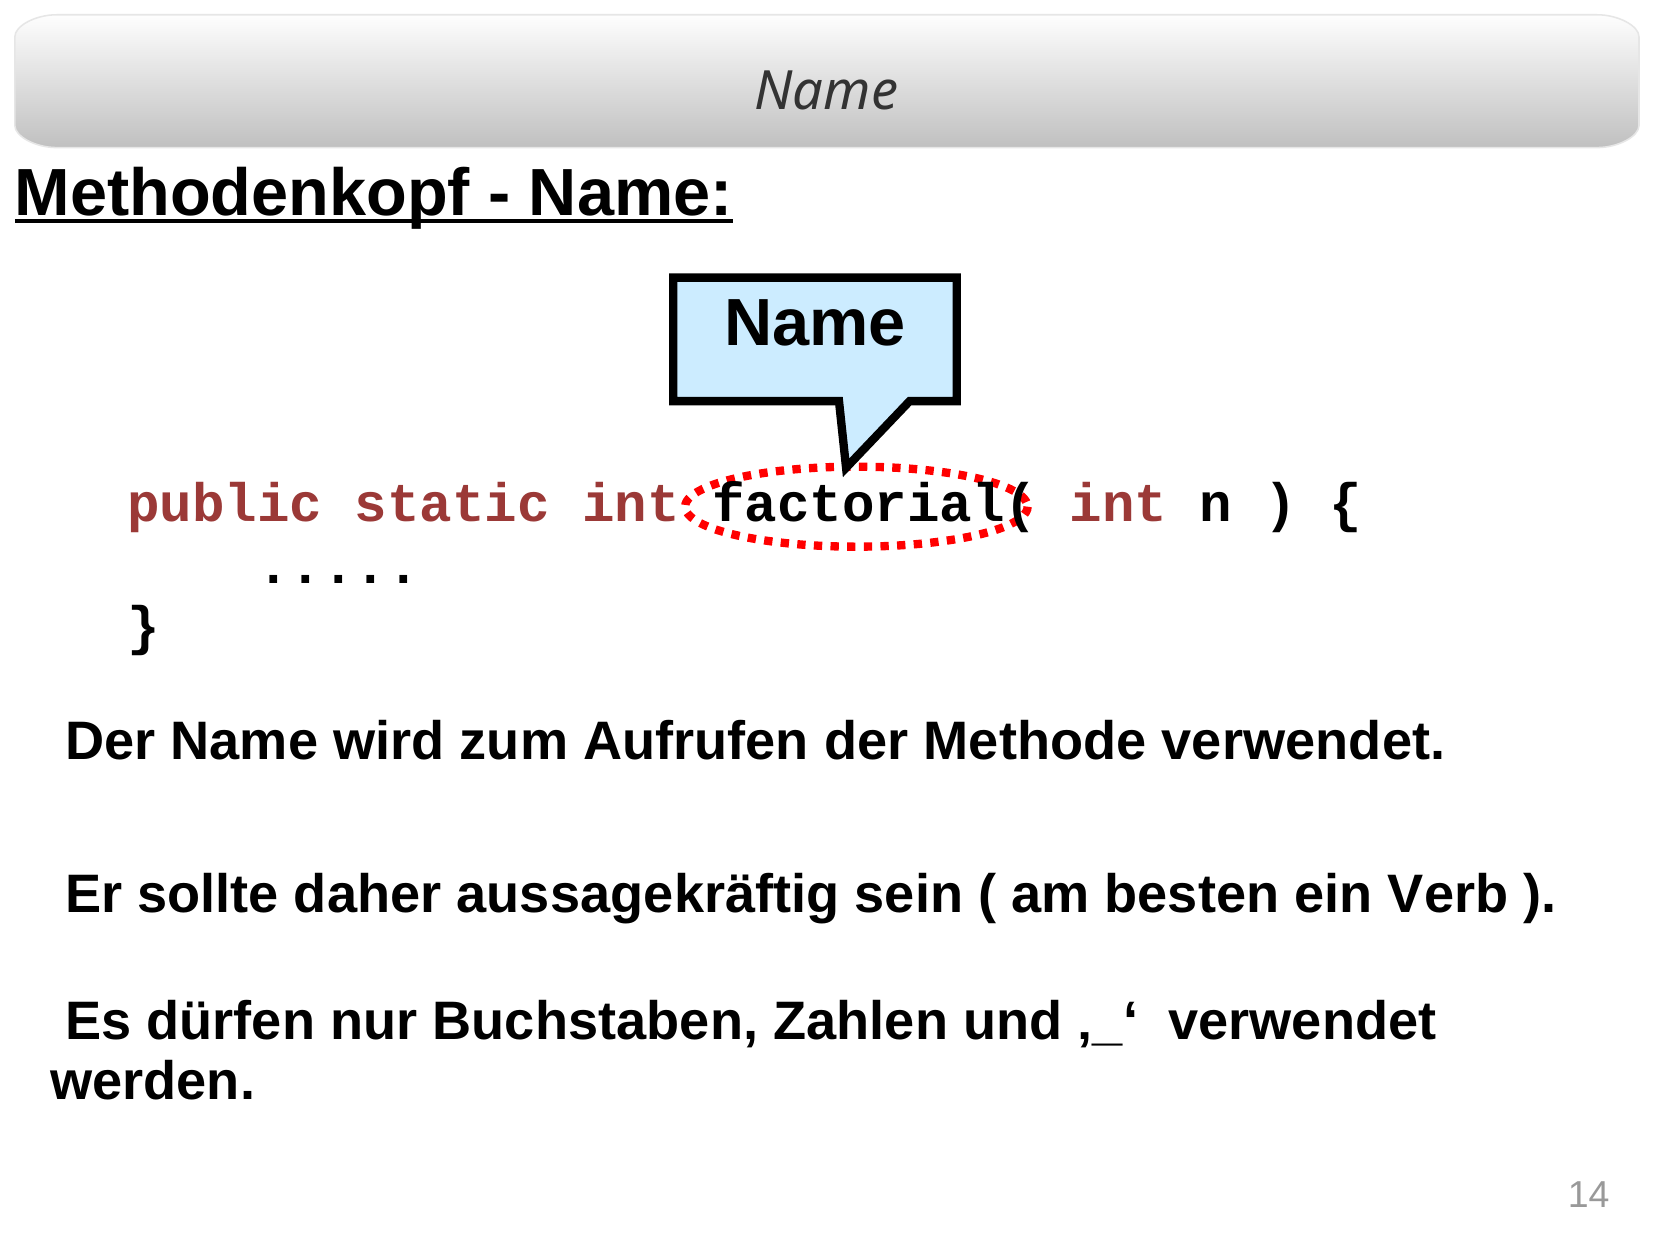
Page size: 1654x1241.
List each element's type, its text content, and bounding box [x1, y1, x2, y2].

text_box Name [673, 277, 957, 468]
text_box Der Name wird zum Aufrufen der Methode verwendet. [35, 702, 1523, 779]
text_box public static int factorial( int n ) { ..... } [112, 468, 1566, 669]
title Name [29, 29, 1624, 148]
text_box Es dürfen nur Buchstaben, Zahlen und ‚_‘ verwendet werden. [35, 982, 1536, 1120]
text_box Methodenkopf - Name: [0, 147, 1052, 238]
text_box Er sollte daher aussagekräftig sein ( am besten ein Verb ). [35, 856, 1617, 933]
